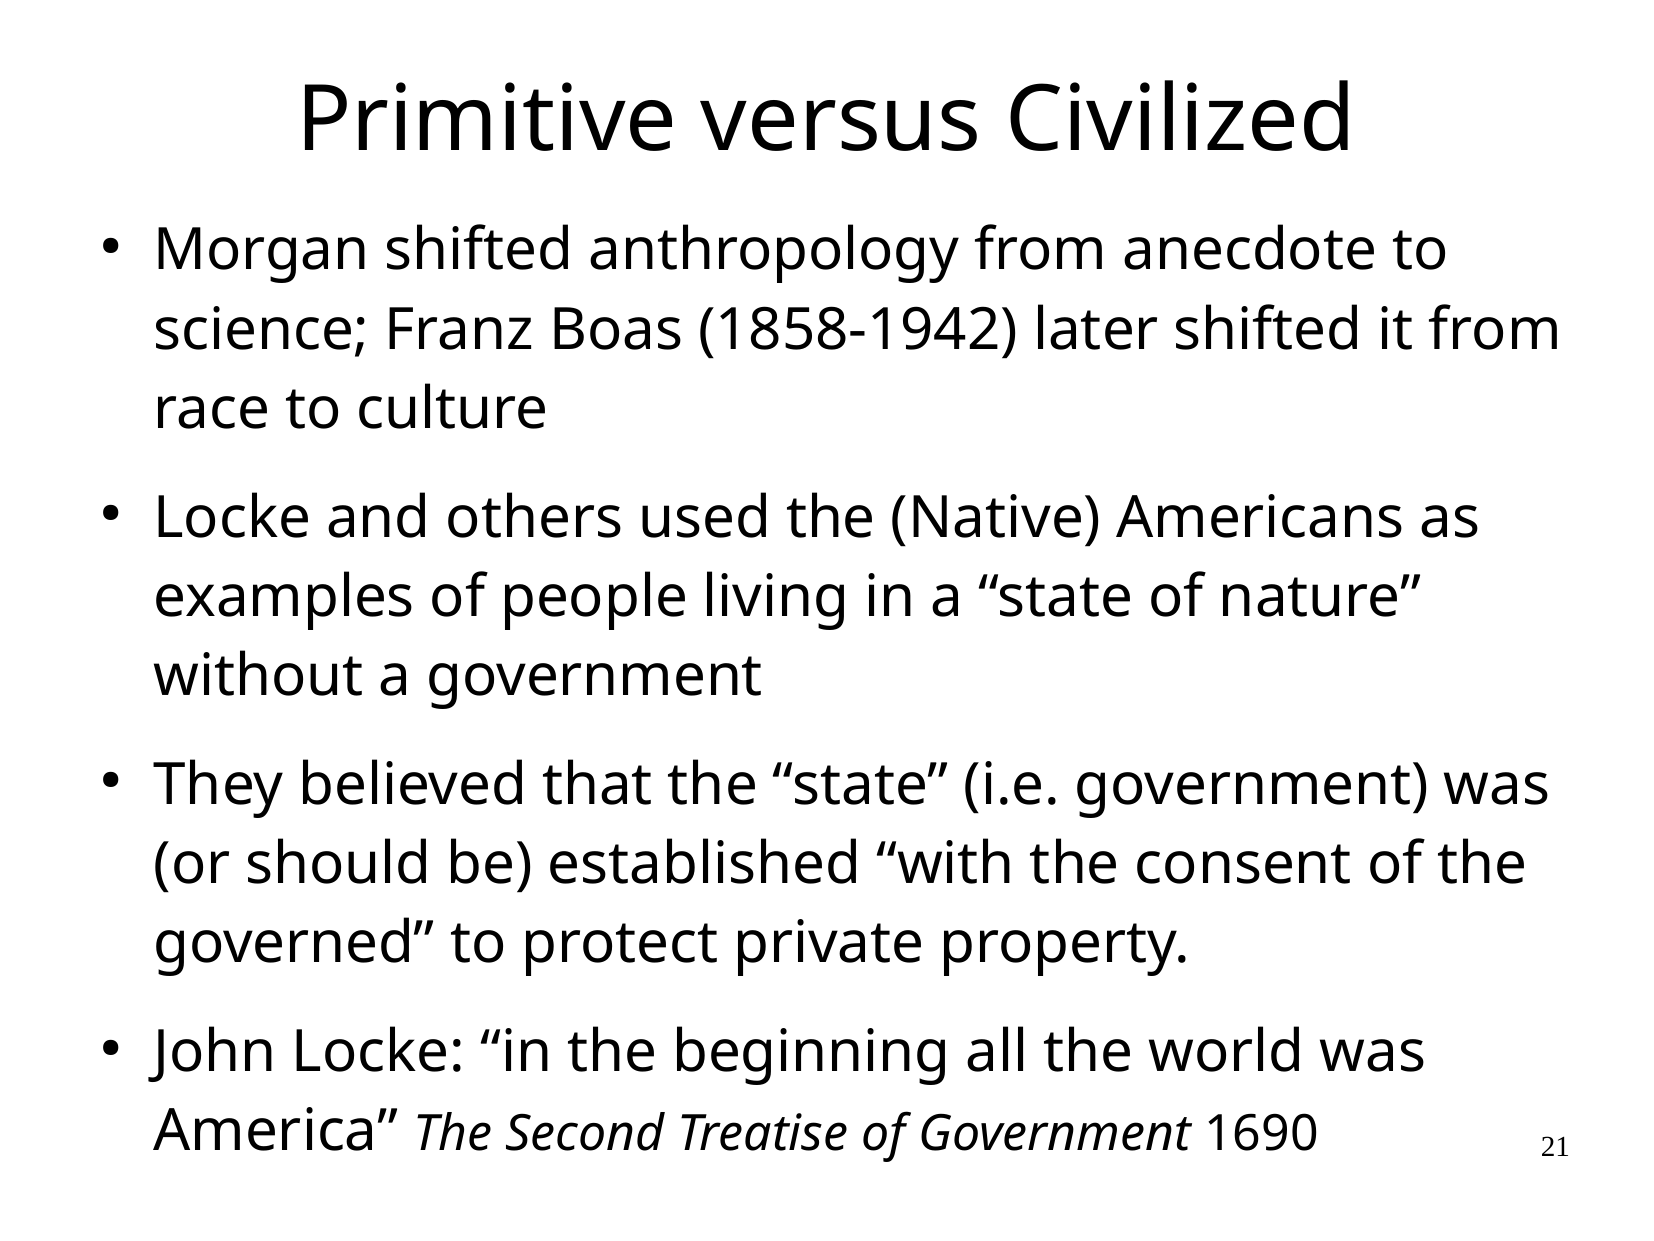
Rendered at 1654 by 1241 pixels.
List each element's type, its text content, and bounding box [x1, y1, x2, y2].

title Primitive versus Civilized [82, 49, 1571, 181]
list Morgan shifted anthropology from anecdote to science; Franz Boas (1858-1942) later shifted it from race to culture Locke and others used the (Native) Americans as examples of people living in a “state of nature” without a government They believed that the “state” (i.e. government) was (or should be) established “with the consent of the governed” to protect private property. John Locke: “in the beginning all the world was America” The Second Treatise of Government 1690 [82, 207, 1571, 1140]
